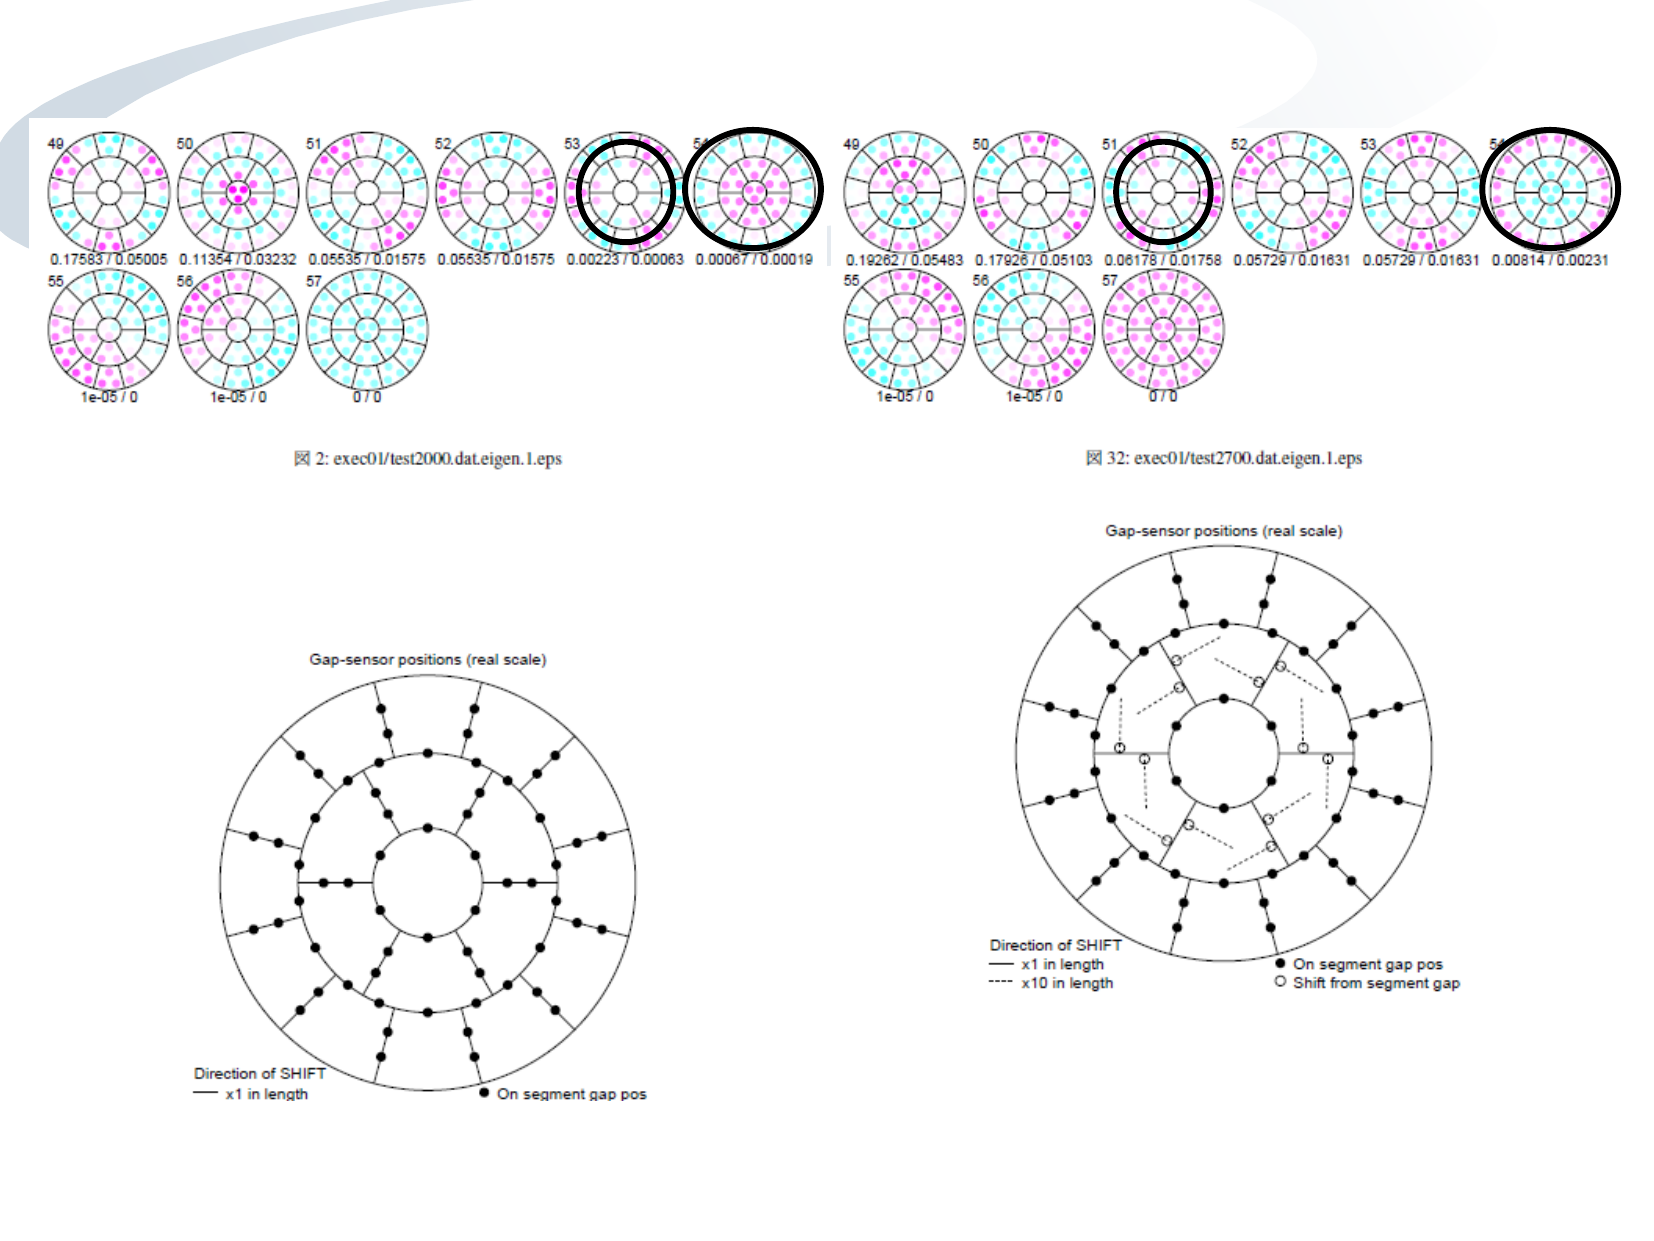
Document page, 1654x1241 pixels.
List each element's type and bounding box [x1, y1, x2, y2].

picture [831, 128, 1625, 1004]
picture [29, 118, 827, 1101]
picture [1486, 133, 1615, 245]
